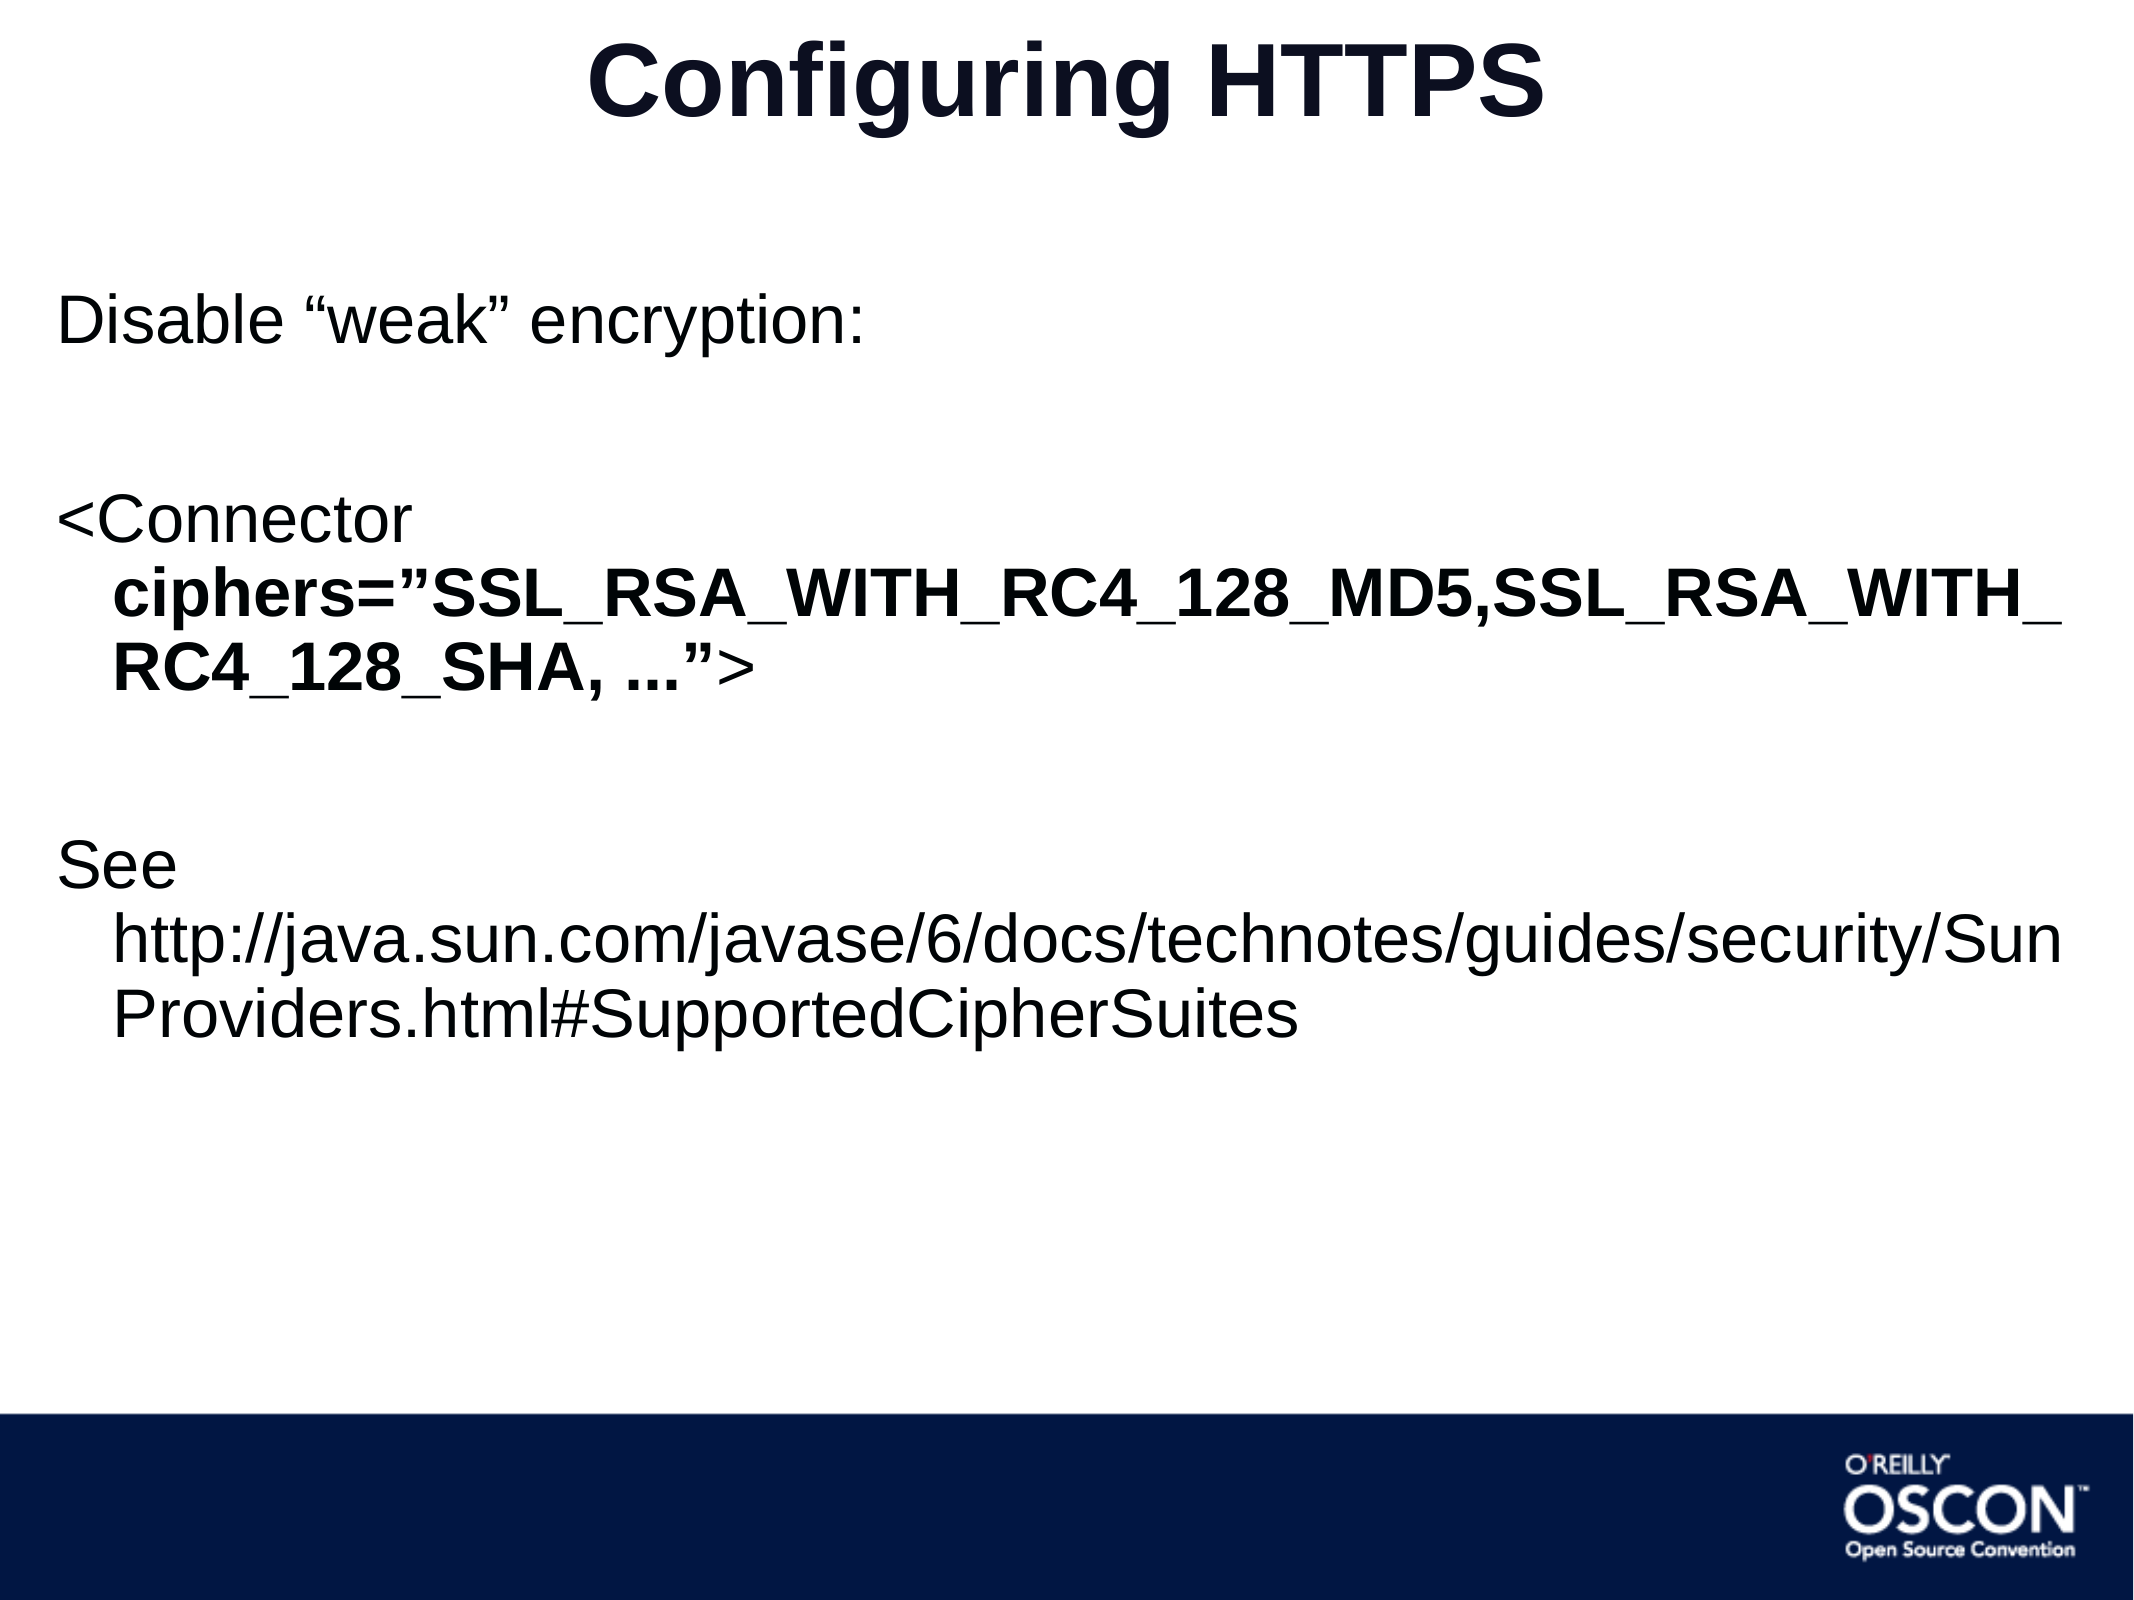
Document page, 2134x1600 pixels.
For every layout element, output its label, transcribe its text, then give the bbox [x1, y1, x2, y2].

title Configuring HTTPS [41, 0, 2094, 151]
list Disable “weak” encryption: <Connector ciphers=”SSL_RSA_WITH_RC4_128_MD5,SSL_RSA_WITH_RC4_128_SHA, ...”> See http://java.sun.com/javase/6/docs/technotes/guides/security/SunProviders.html#SupportedCipherSuites [47, 168, 2100, 1419]
picture [0, 0, 2134, 1600]
